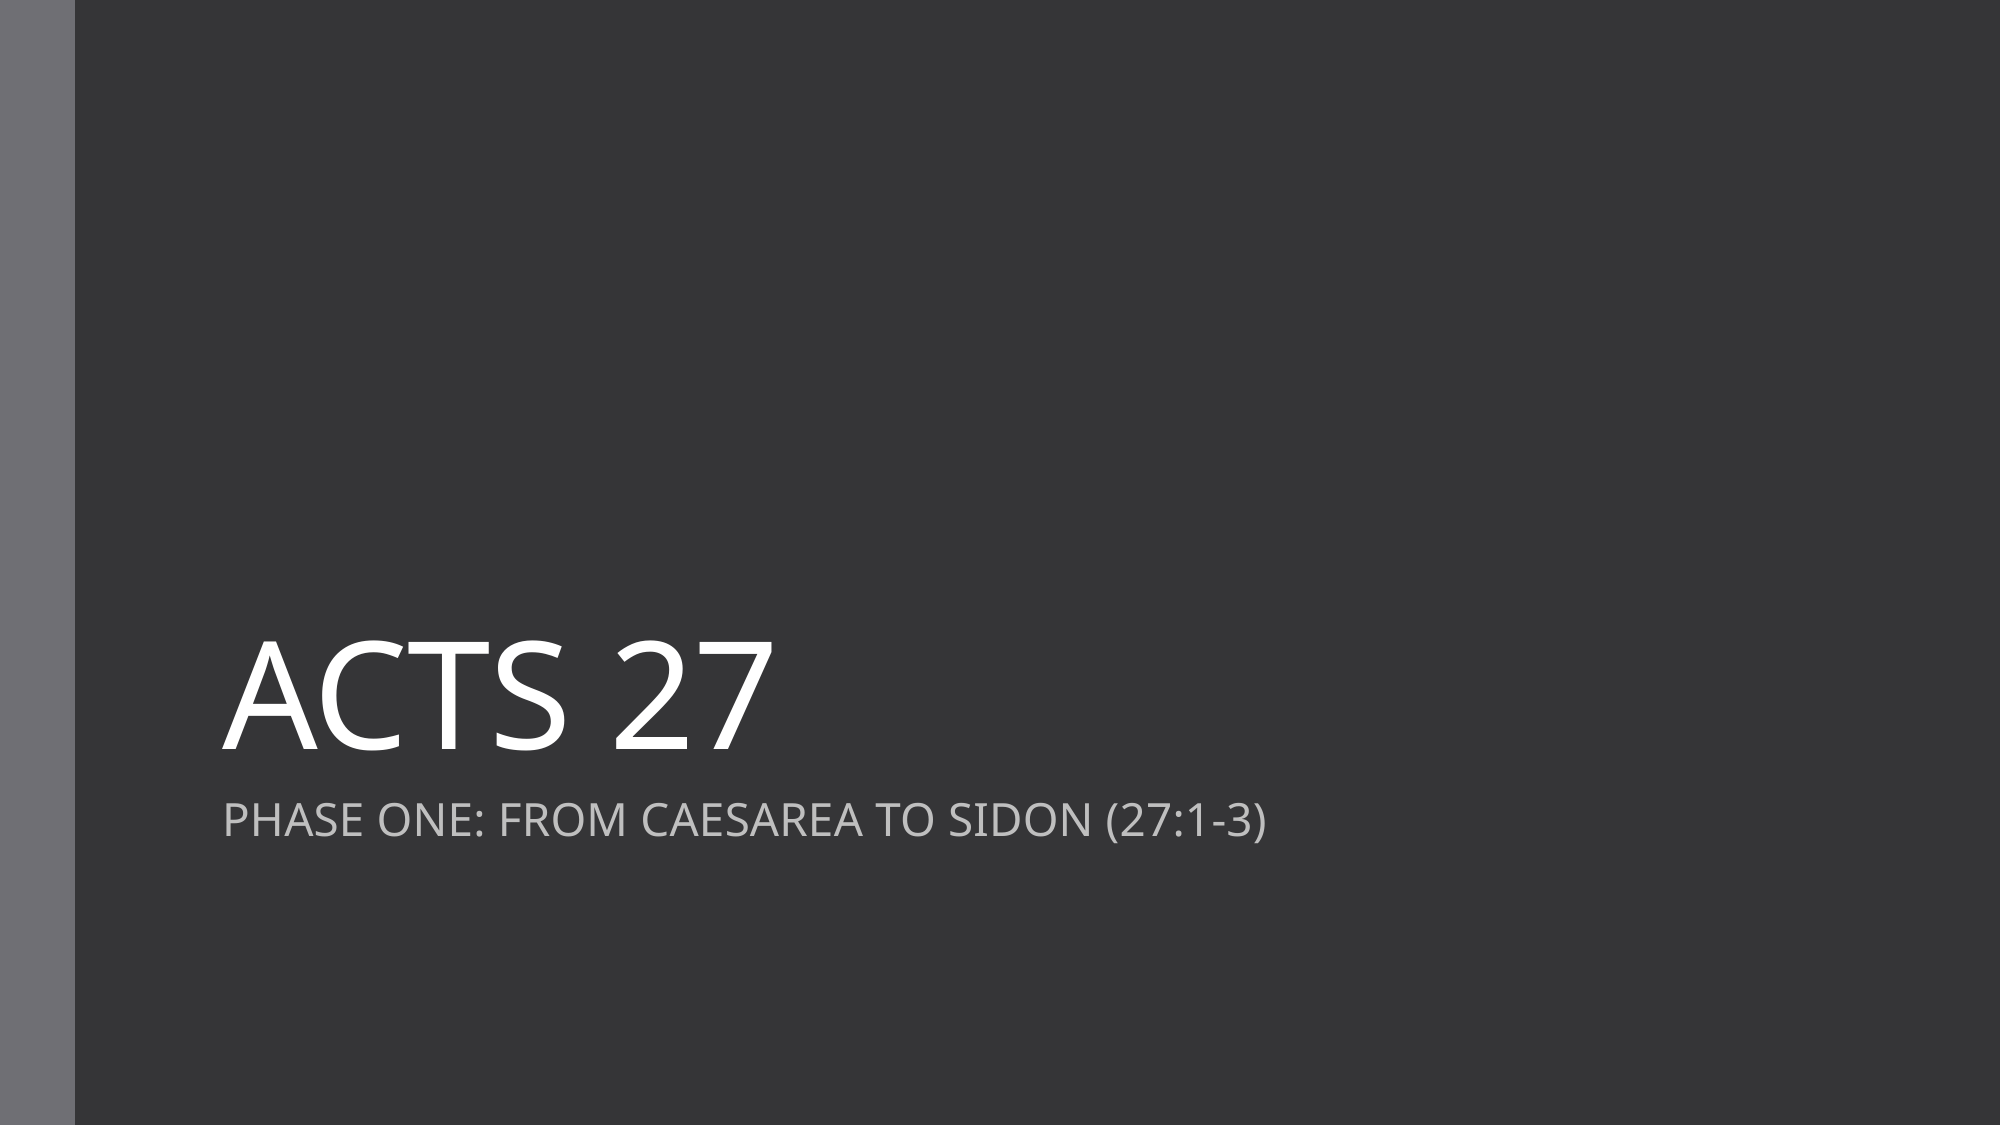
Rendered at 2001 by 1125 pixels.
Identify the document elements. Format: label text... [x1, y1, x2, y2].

title ACTS 27 [206, 124, 1752, 787]
subtitle PHASE ONE: FROM CAESAREA TO SIDON (27:1-3) [206, 787, 1752, 1066]
